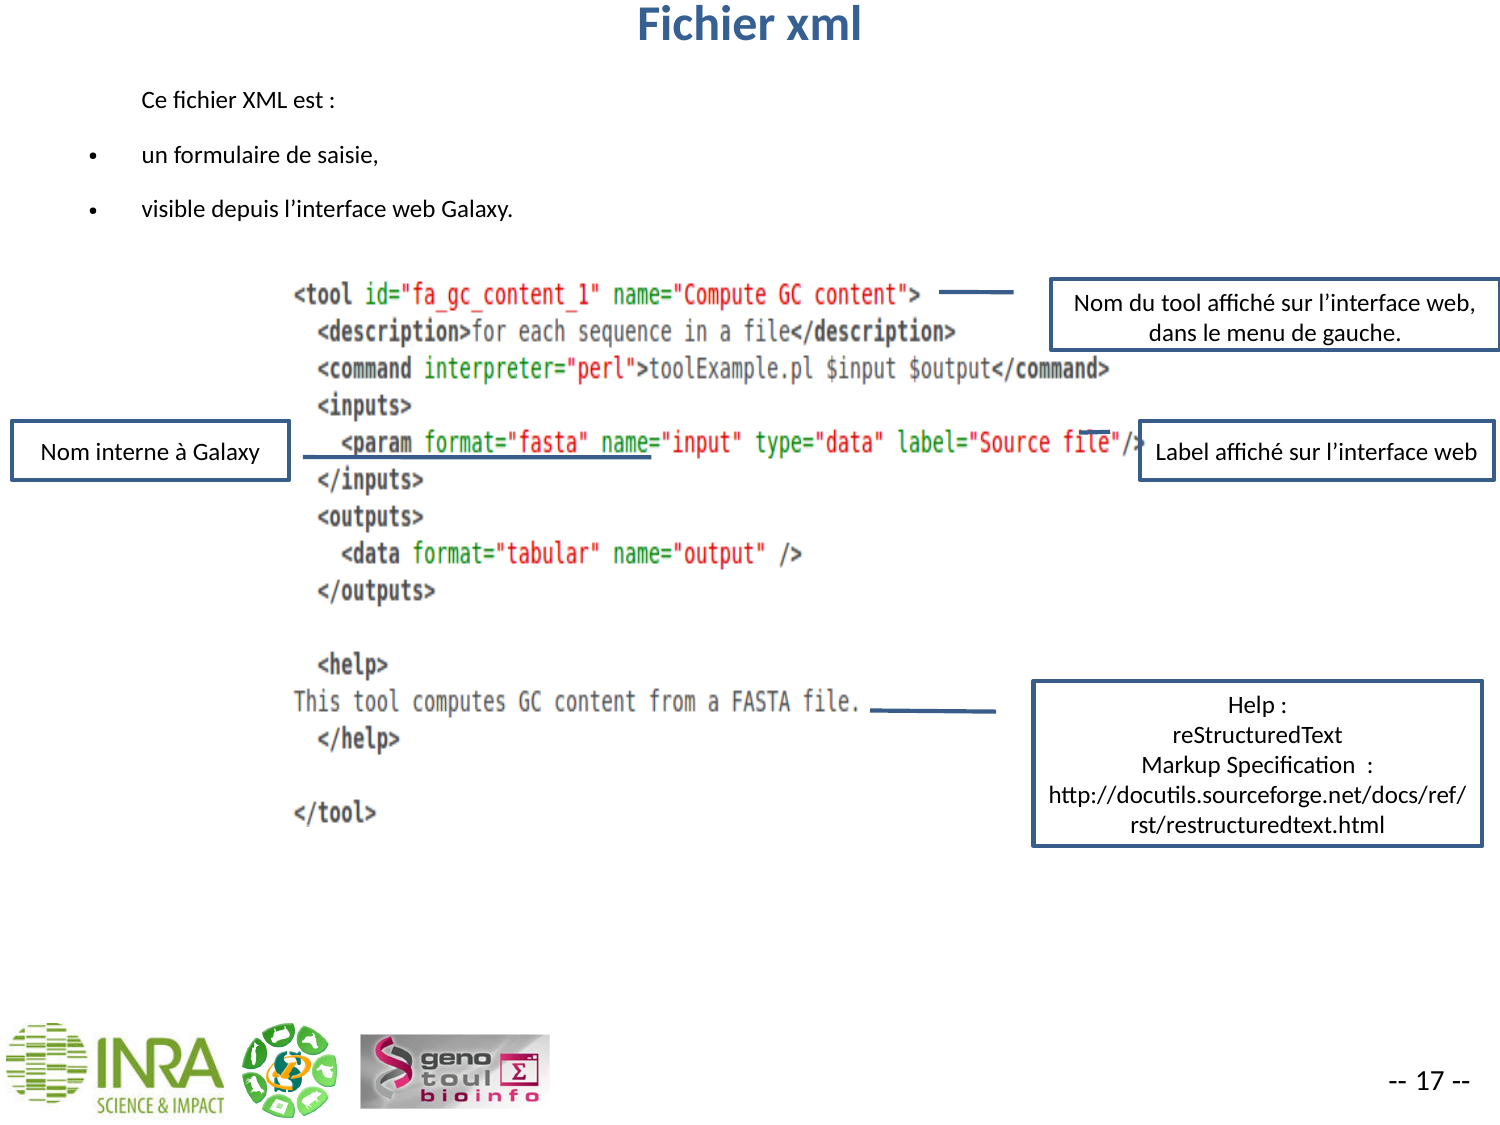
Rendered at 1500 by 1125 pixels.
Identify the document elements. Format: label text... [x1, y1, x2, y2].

picture [242, 1023, 337, 1118]
text_box Nom interne à Galaxy [12, 421, 289, 480]
text_box Nom du tool affiché sur l’interface web, dans le menu de gauche. [1051, 279, 1500, 350]
text_box Label affiché sur l’interface web [1140, 421, 1494, 480]
picture [5, 1023, 225, 1125]
picture [360, 1034, 550, 1109]
picture [290, 278, 1152, 827]
list Ce fichier XML est : un formulaire de saisie, visible depuis l’interface web Galaxy. [53, 90, 1471, 268]
text_box Fichier xml [0, 0, 1500, 73]
text_box Help : reStructuredText Markup Specification : http://docutils.sourceforge.net/docs/ref/rst/restructuredtext.html [1033, 681, 1482, 846]
